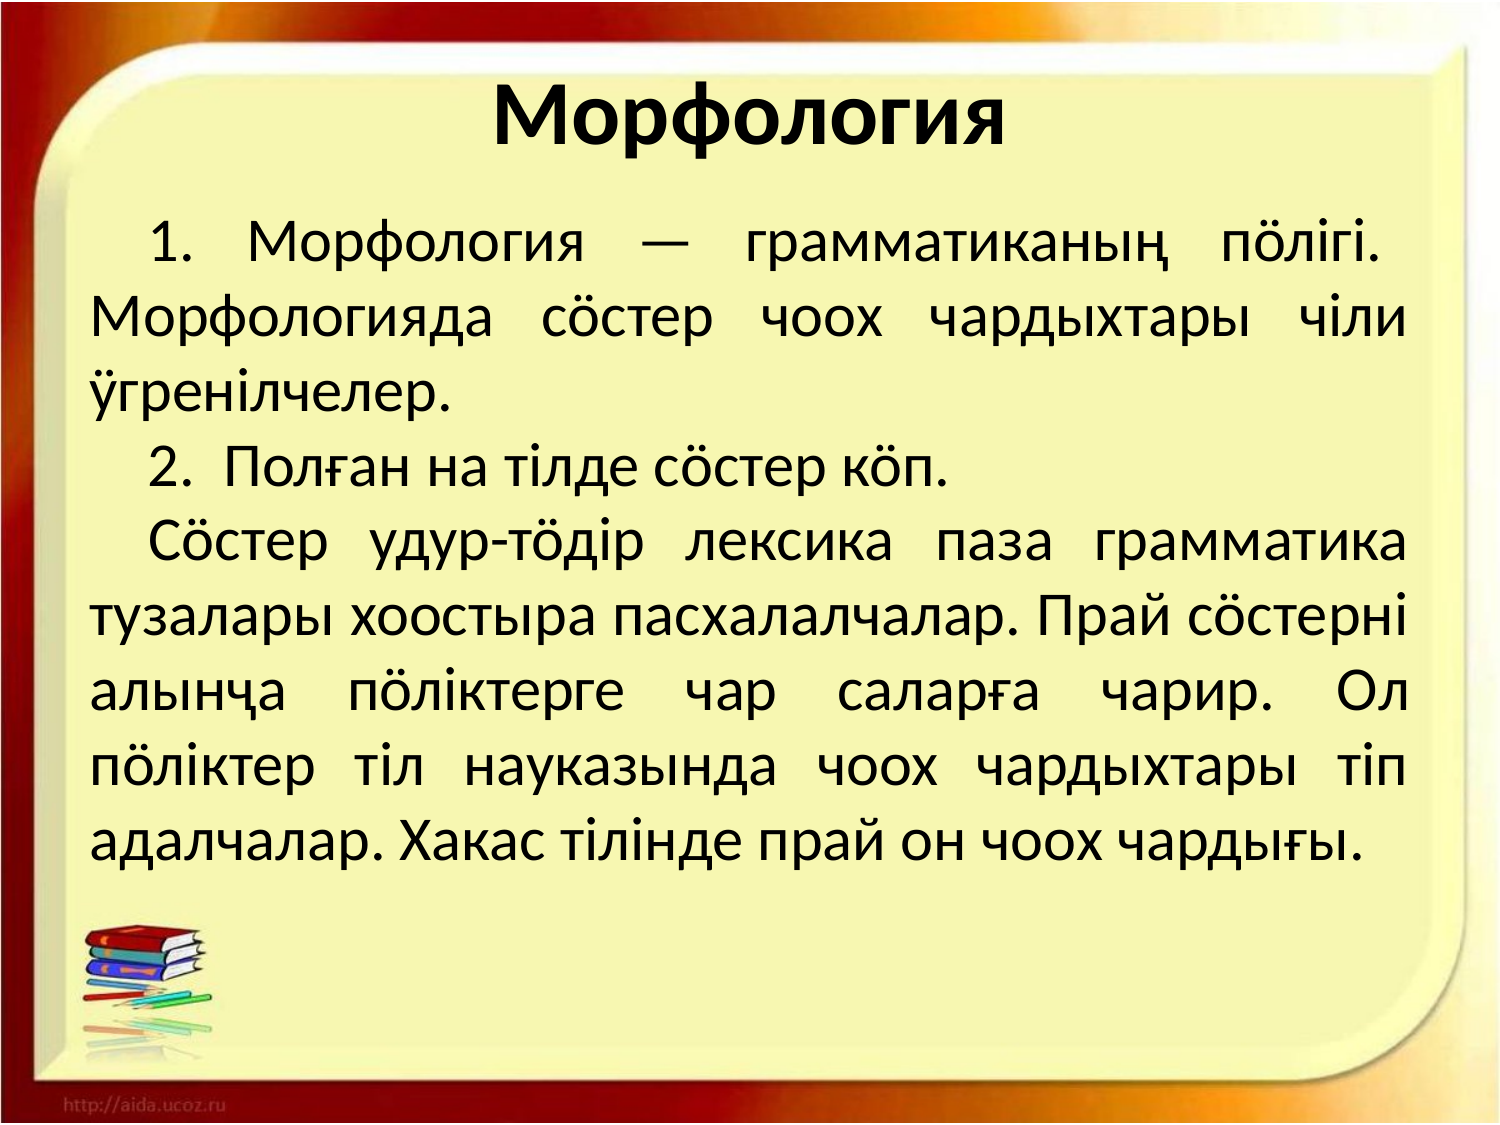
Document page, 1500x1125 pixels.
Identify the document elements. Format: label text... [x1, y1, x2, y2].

title Морфология [75, 45, 1425, 191]
list 1. Морфология — грамматиканың пӧлiгi. Морфологияда сӧстер чоох чардыхтары чiли ӱгренiлчелер. 2. Полған на тiлде сӧстер кӧп. Сӧстер удур-тӧдiр лексика паза грамматика тузалары хоостыра пасхалалчалар. Прай сӧстернi алынҷа пӧлiктерге чар саларға чарир. Oл пӧлiктер тiл науказында чоох чардыхтары тiп адалчалар. Хакас тiлiнде прай он чоох чардығы. [75, 191, 1425, 1071]
picture [0, 2, 1500, 1123]
